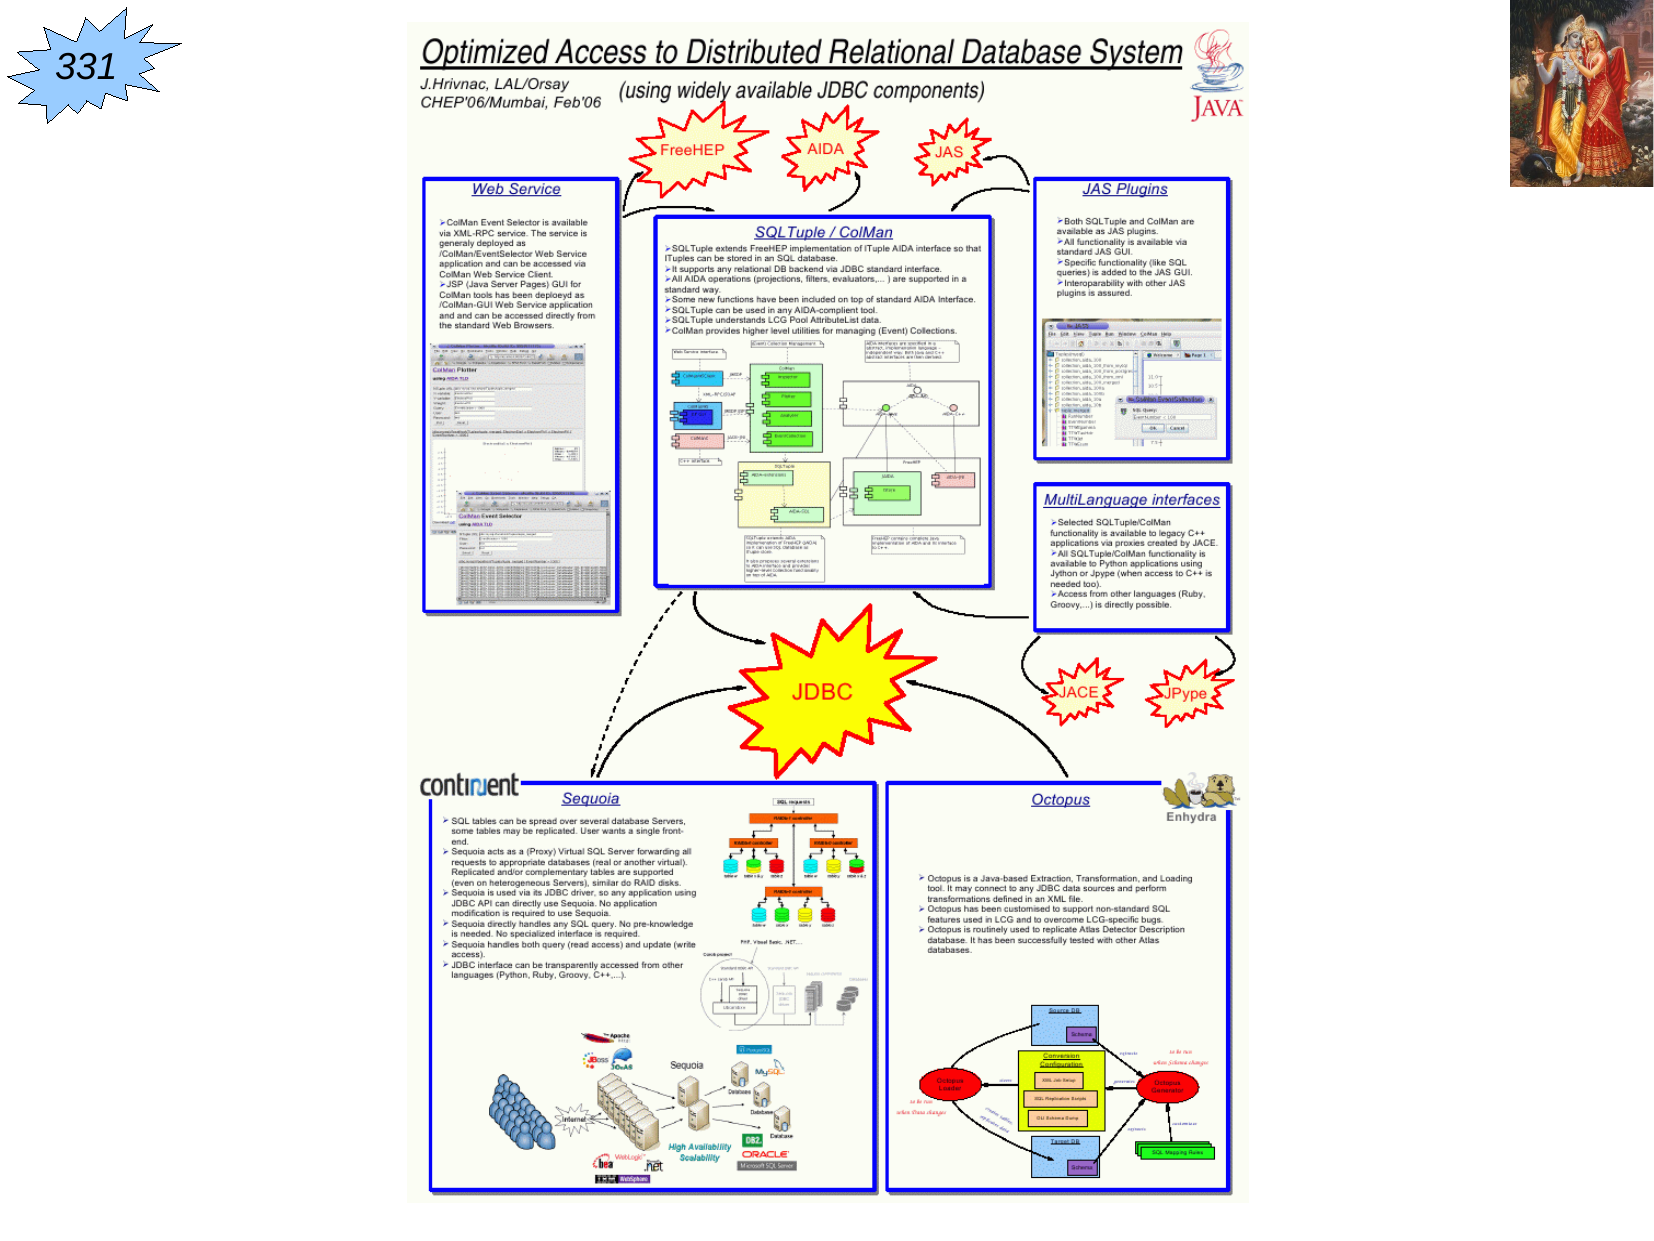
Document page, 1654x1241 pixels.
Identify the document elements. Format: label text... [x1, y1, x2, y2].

picture [1510, 0, 1654, 187]
text_box 331 [7, 7, 182, 124]
picture [407, 22, 1249, 1203]
